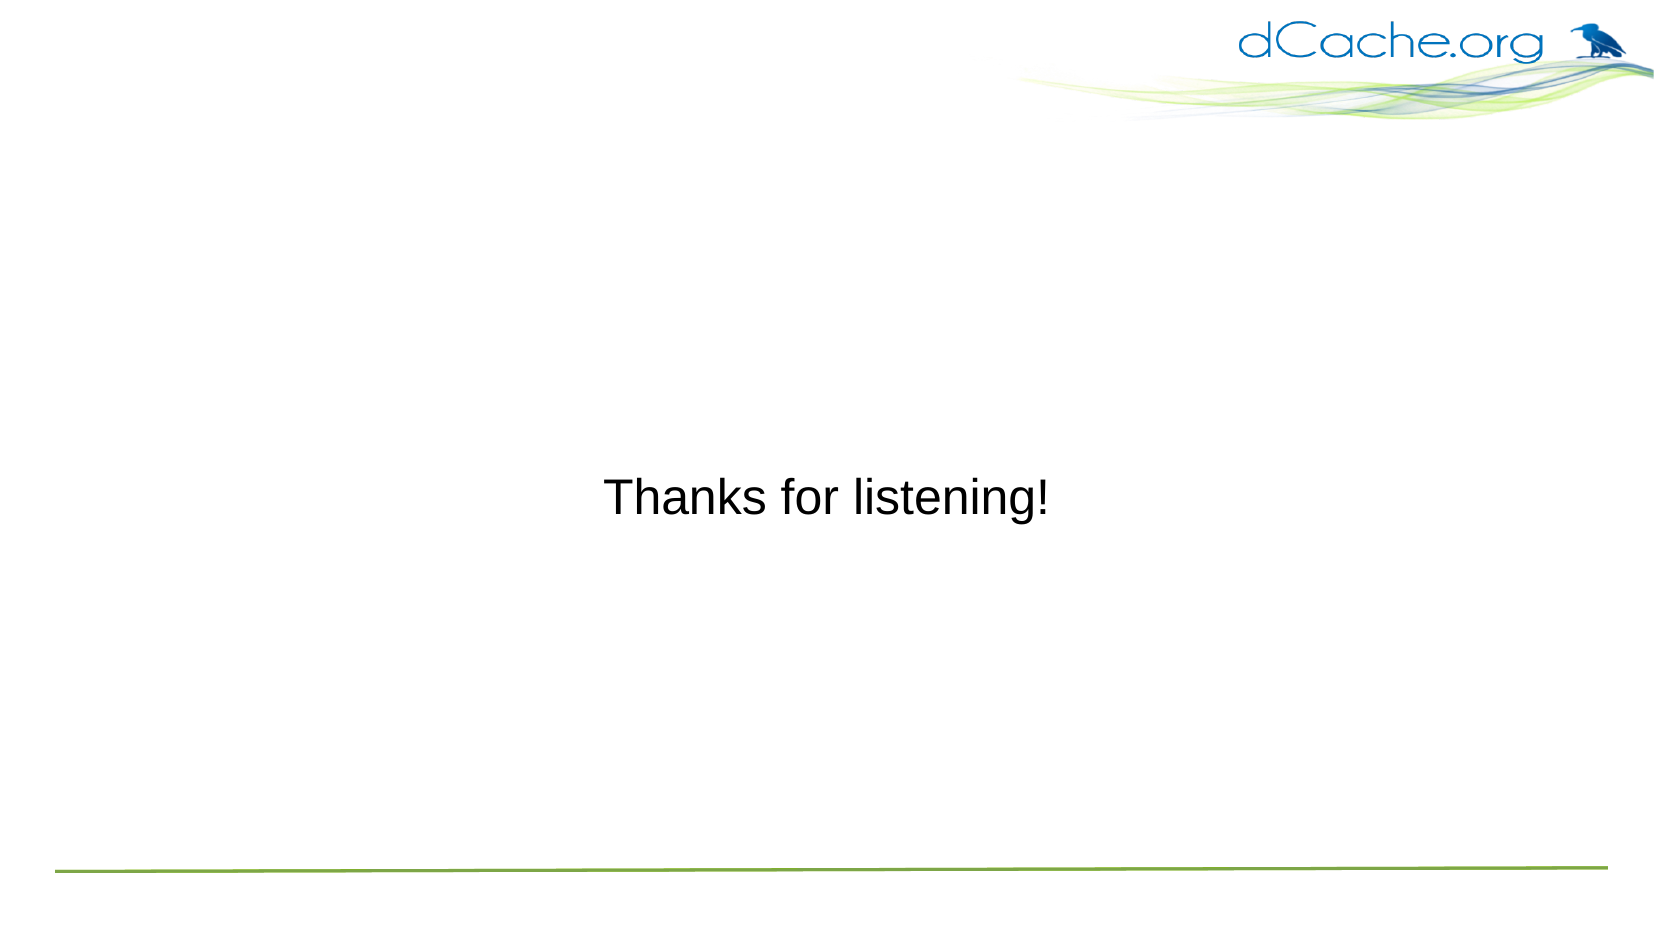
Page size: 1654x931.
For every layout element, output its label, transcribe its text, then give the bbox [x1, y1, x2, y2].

subtitle Thanks for listening! [82, 227, 1571, 767]
picture [956, 12, 1654, 127]
